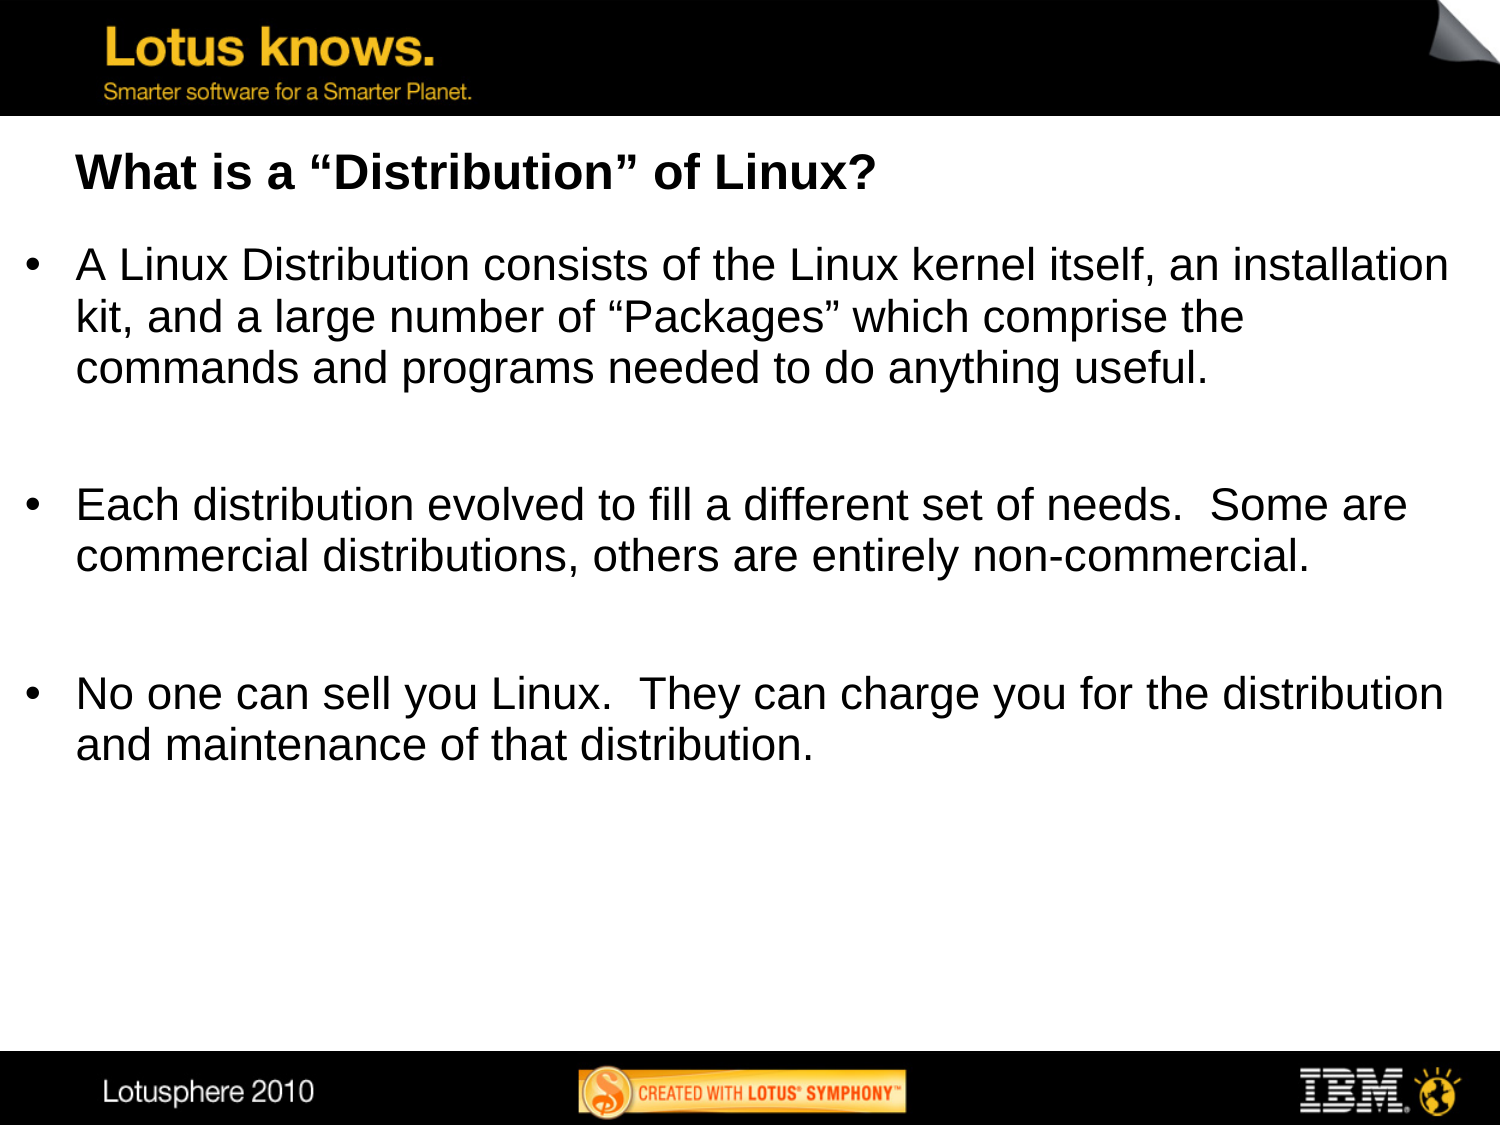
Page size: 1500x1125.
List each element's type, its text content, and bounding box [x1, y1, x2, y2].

picture [0, 1053, 1500, 1125]
title What is a “Distribution” of Linux? [74, 137, 1475, 200]
picture [0, 0, 1500, 114]
list A Linux Distribution consists of the Linux kernel itself, an installation kit, and a large number of “Packages” which comprise the commands and programs needed to do anything useful. Each distribution evolved to fill a different set of needs. Some are commercial distributions, others are entirely non-commercial. No one can sell you Linux. They can charge you for the distribution and maintenance of that distribution. [24, 237, 1476, 1026]
